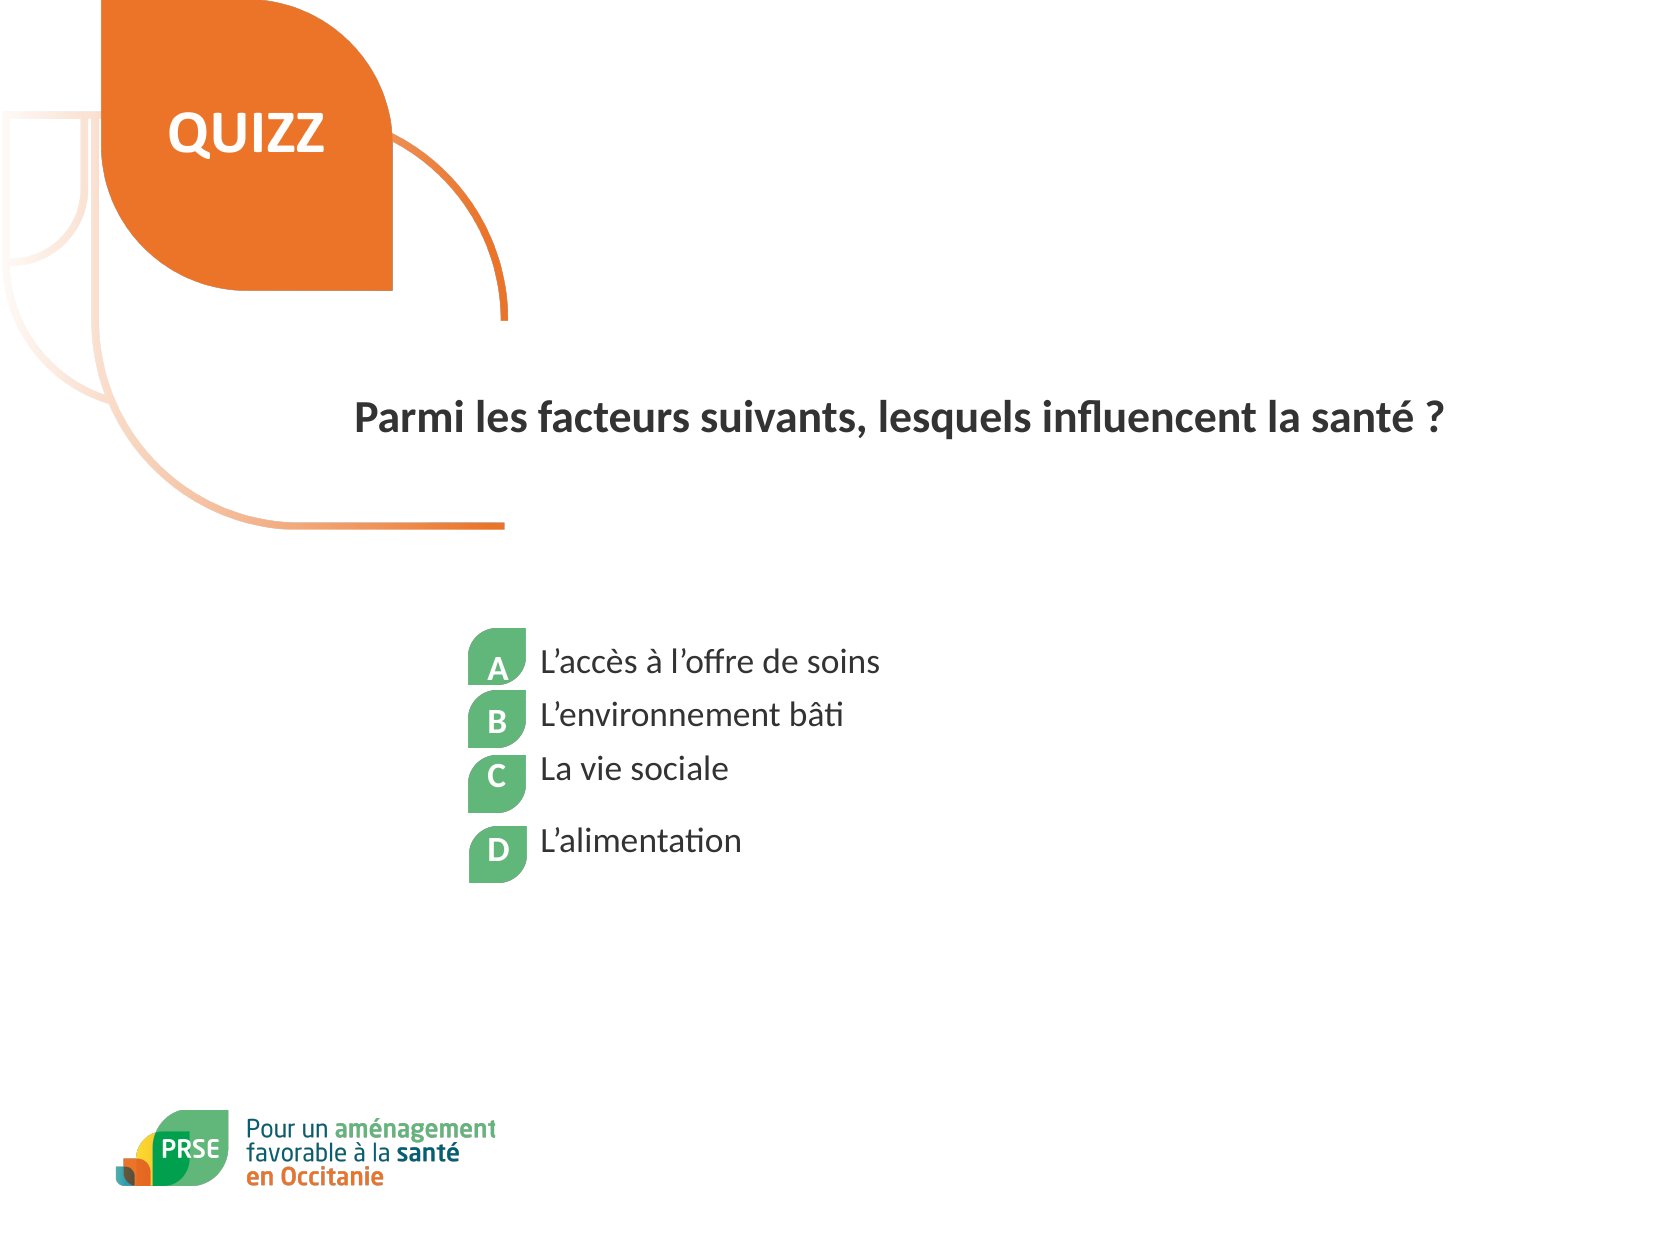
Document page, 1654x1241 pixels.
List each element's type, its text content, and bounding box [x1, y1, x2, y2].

picture [468, 755, 472, 813]
text_box L’accès à l’offre de soins L’environnement bâti La vie sociale L’alimentation [525, 621, 1565, 875]
picture [2, 0, 508, 530]
picture [469, 826, 527, 883]
text_box A B C D [472, 628, 544, 882]
picture [468, 690, 472, 748]
picture [114, 1110, 497, 1186]
picture [468, 628, 472, 686]
title Parmi les facteurs suivants, lesquels influencent la santé ? [508, 392, 1607, 449]
